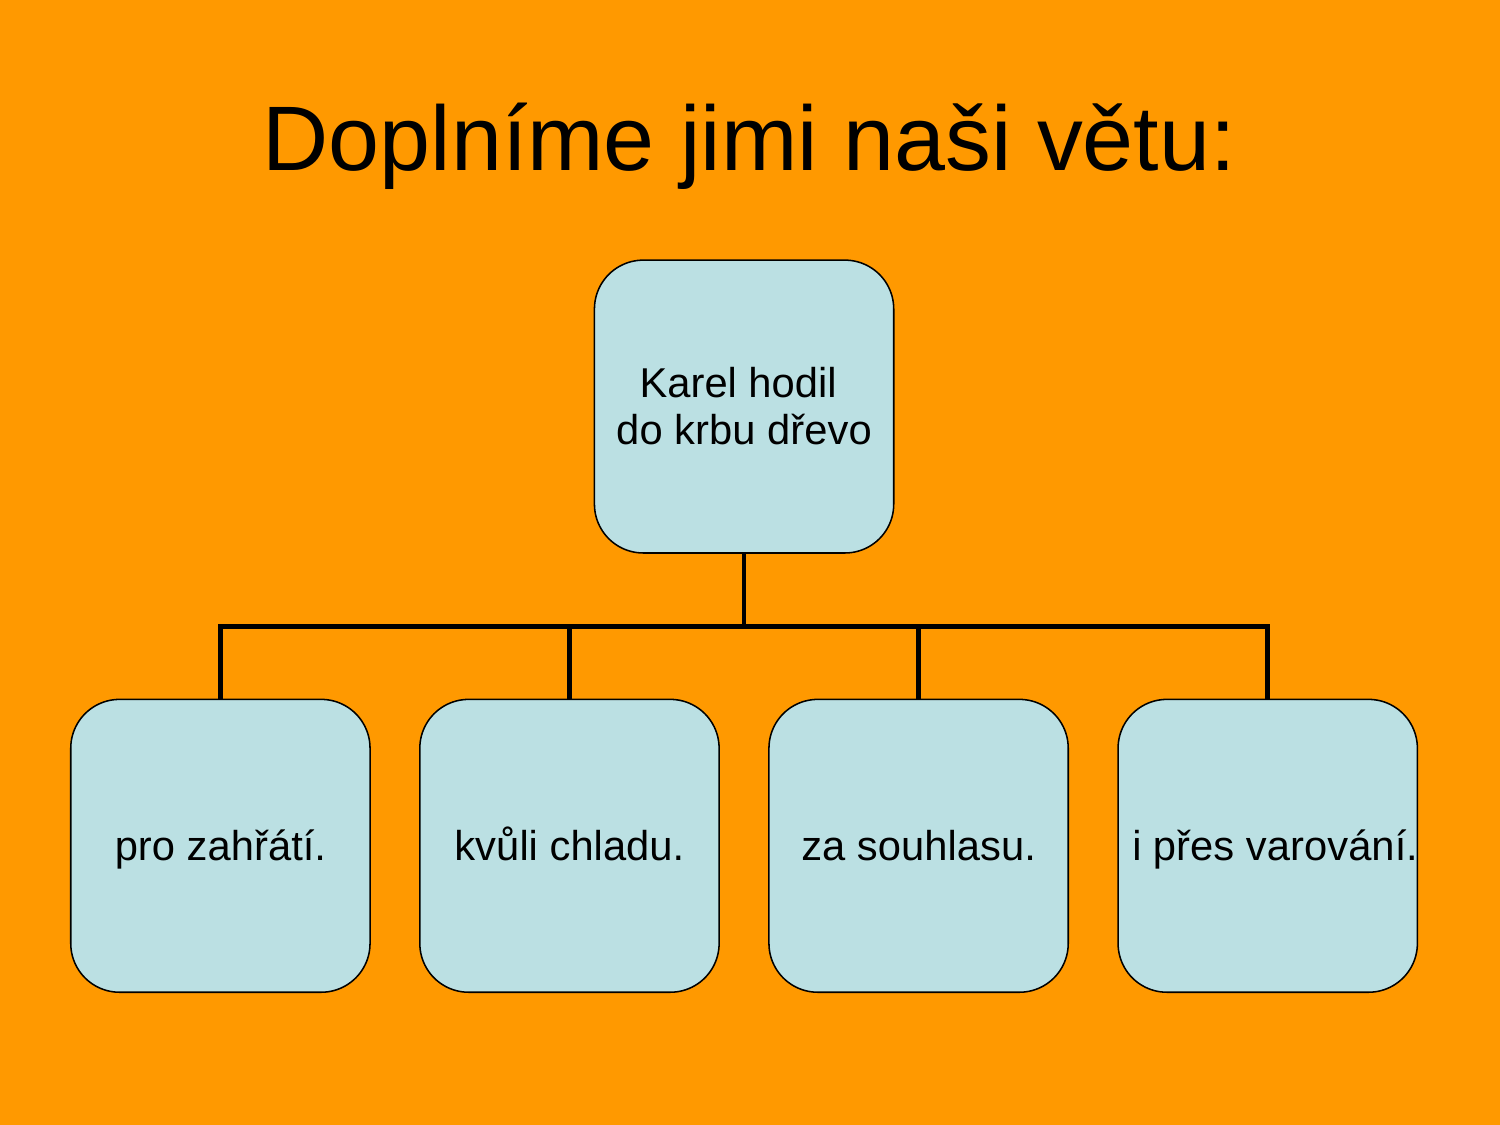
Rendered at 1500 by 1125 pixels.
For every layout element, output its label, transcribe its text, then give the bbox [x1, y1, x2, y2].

text_box Karel hodil do krbu dřevo [594, 260, 894, 553]
text_box za souhlasu. [768, 699, 1069, 993]
text_box pro zahřátí. [70, 699, 371, 993]
text_box i přes varování. [1118, 699, 1418, 993]
text_box kvůli chladu. [419, 699, 720, 993]
title Doplníme jimi naši větu: [75, 45, 1426, 233]
